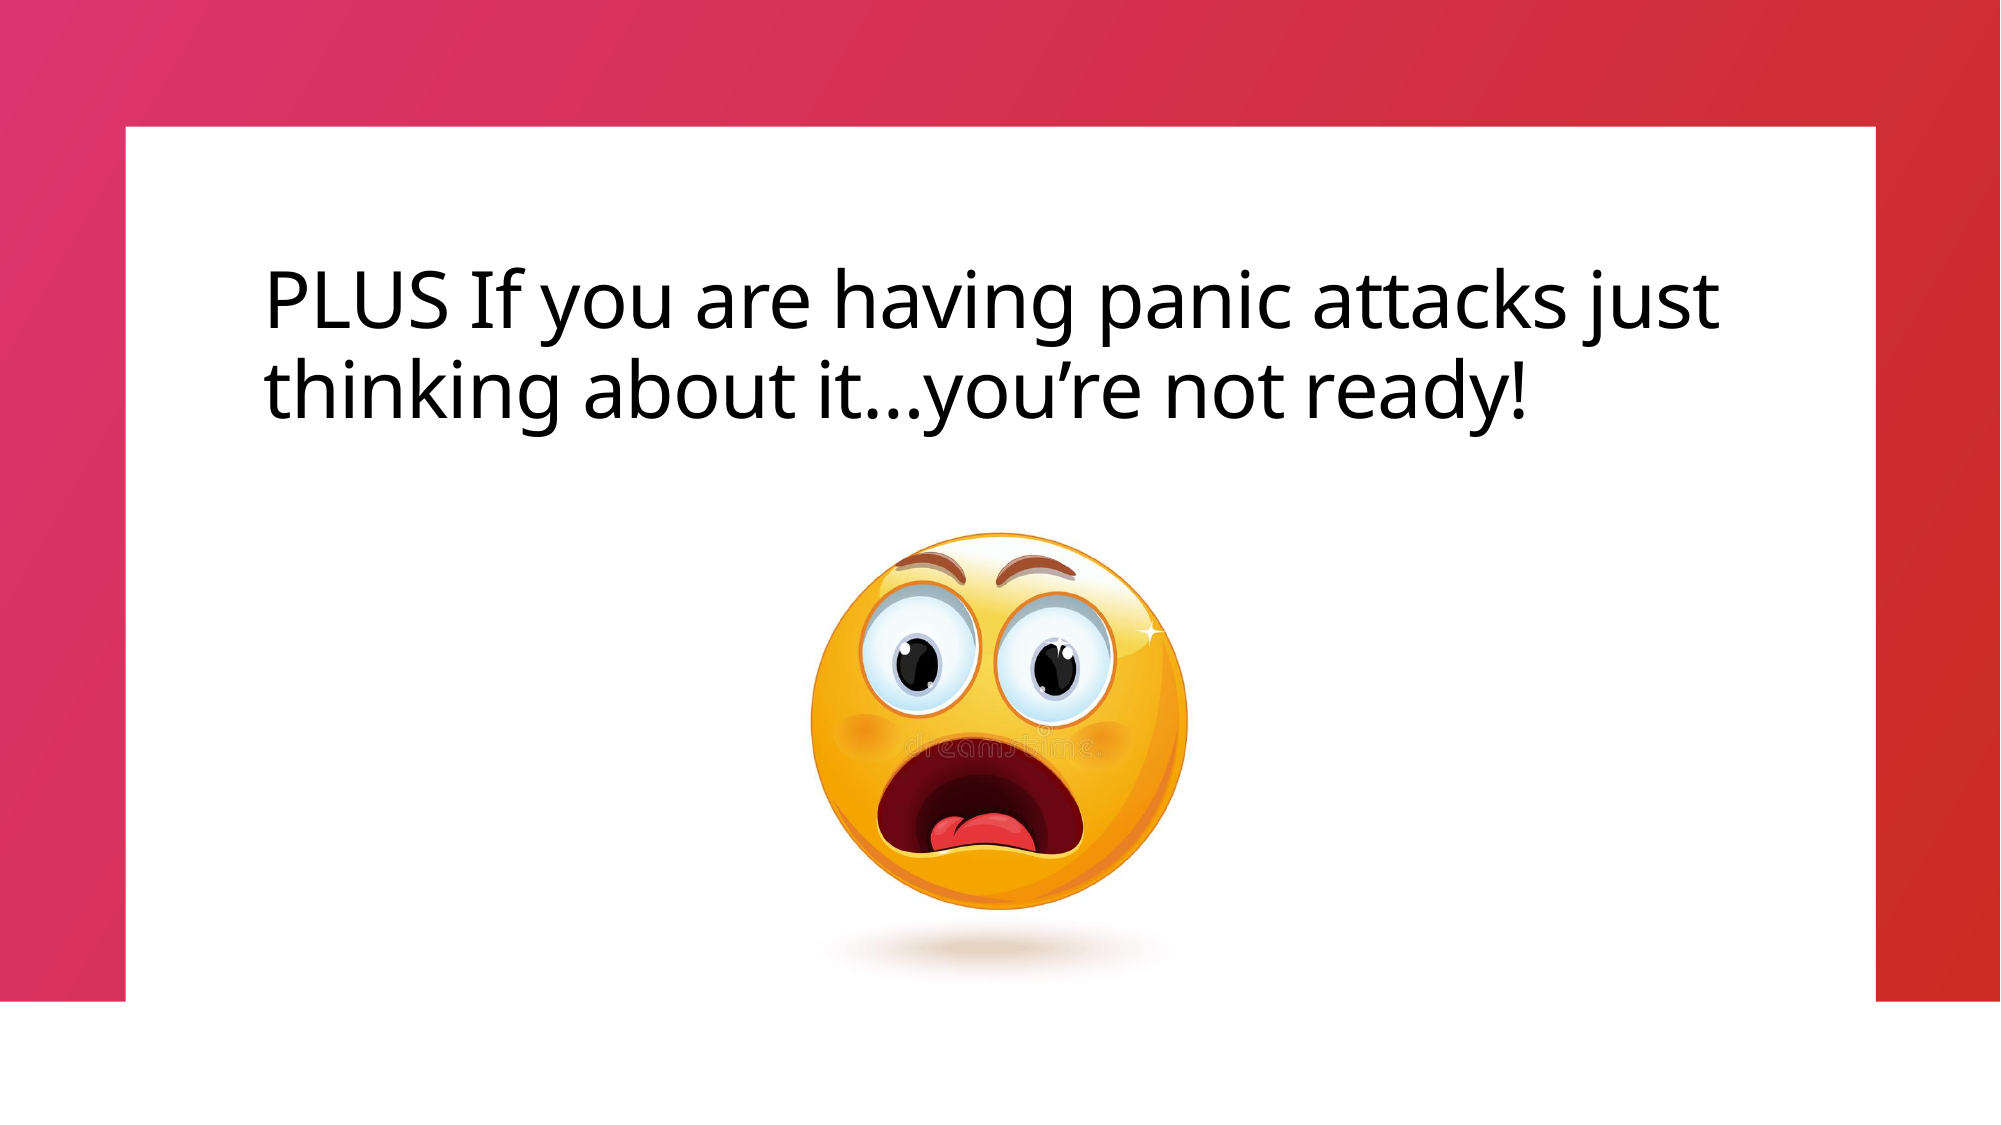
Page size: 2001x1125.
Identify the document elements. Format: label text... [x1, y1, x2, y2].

picture [742, 487, 1256, 1001]
title PLUS If you are having panic attacks just thinking about it…you’re not ready! [248, 248, 1749, 470]
